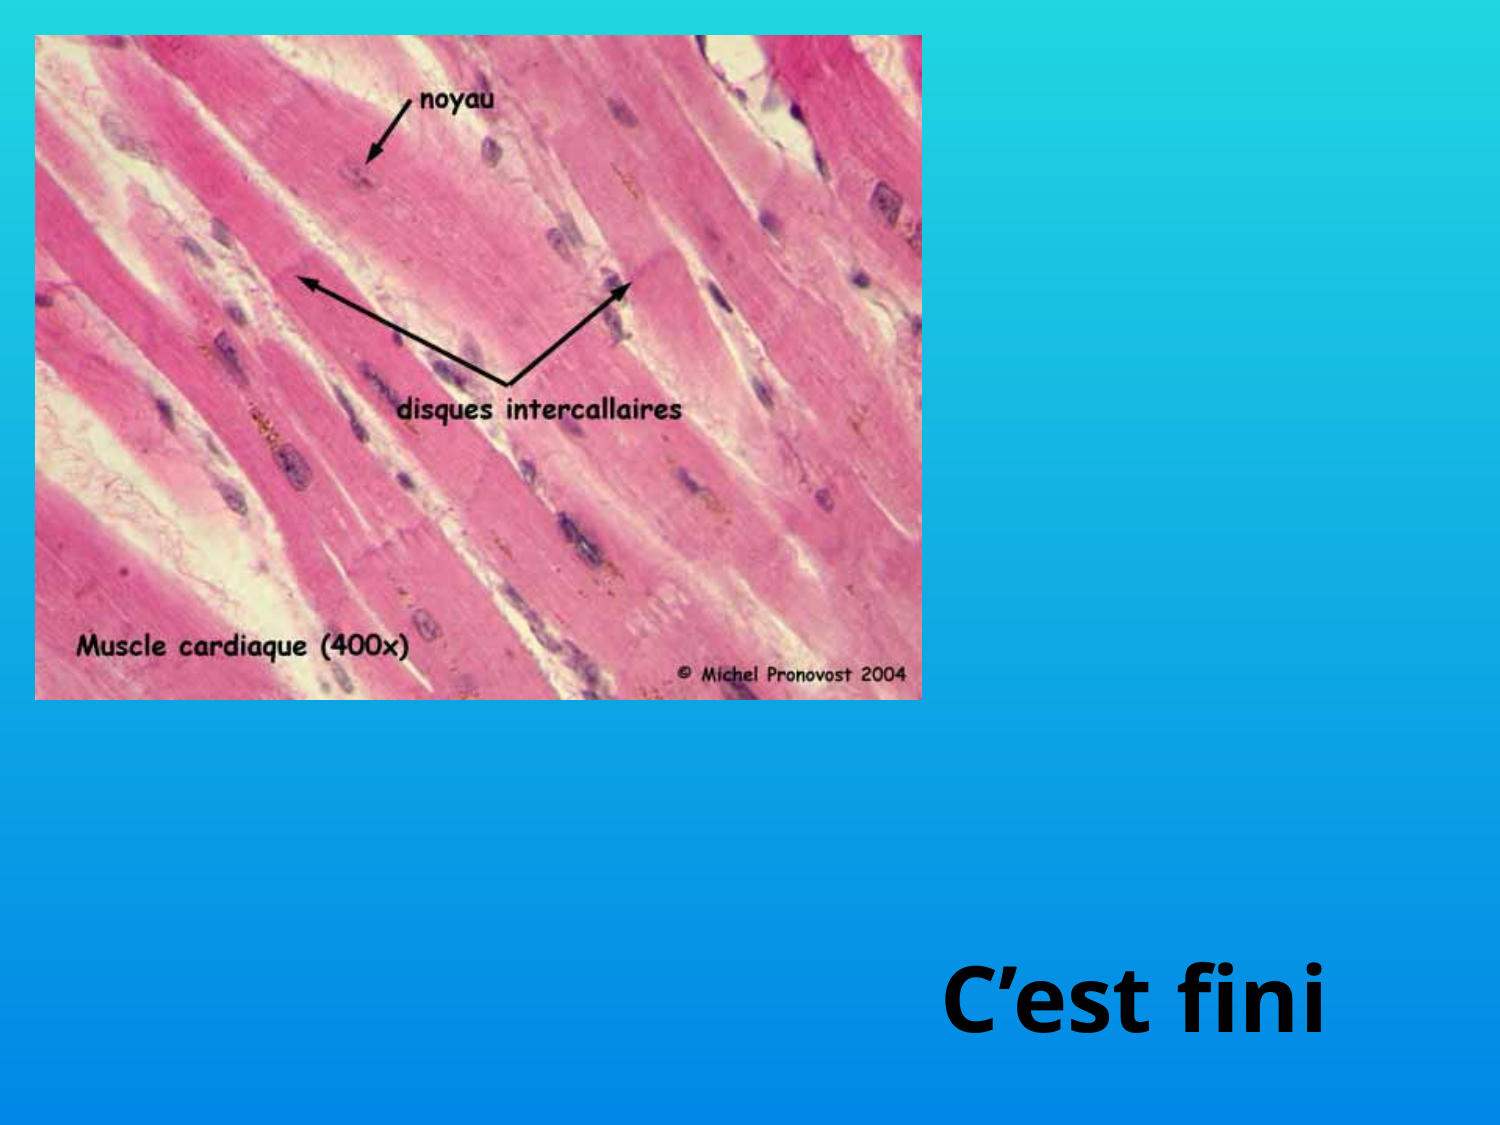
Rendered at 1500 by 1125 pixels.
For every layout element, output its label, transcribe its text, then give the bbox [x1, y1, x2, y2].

picture [0, 35, 1500, 699]
title C’est fini [796, 902, 1472, 1090]
